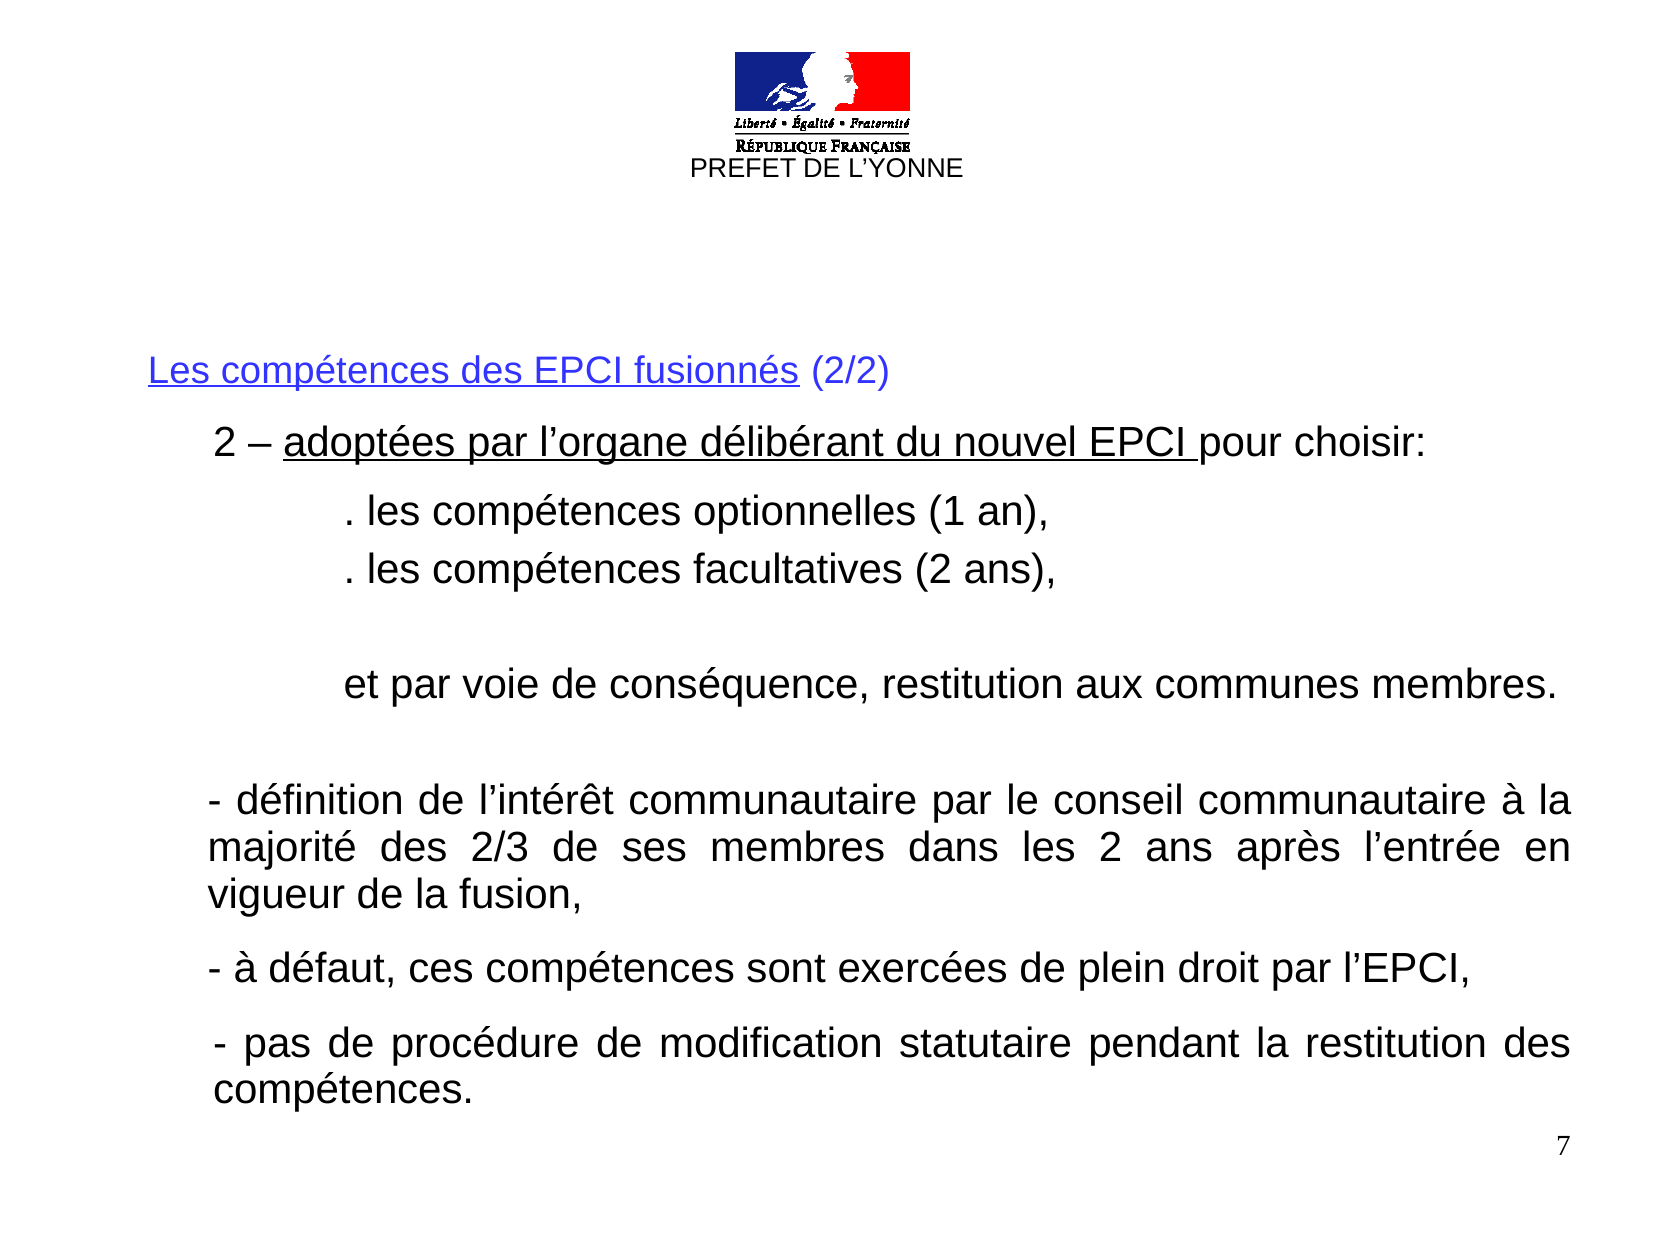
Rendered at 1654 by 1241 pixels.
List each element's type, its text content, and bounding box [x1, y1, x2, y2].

title PREFET DE L’YONNE [82, 49, 1571, 212]
list Les compétences des EPCI fusionnés (2/2) 2 – adoptées par l’organe délibérant du nouvel EPCI pour choisir: . les compétences optionnelles (1 an), . les compétences facultatives (2 ans), et par voie de conséquence, restitution aux communes membres. - définition de l’intérêt communautaire par le conseil communautaire à la majorité des 2/3 de ses membres dans les 2 ans après l’entrée en vigueur de la fusion, - à défaut, ces compétences sont exercées de plein droit par l’EPCI, - pas de procédure de modification statutaire pendant la restitution des compétences. [82, 212, 1571, 1170]
chart [733, 49, 910, 154]
